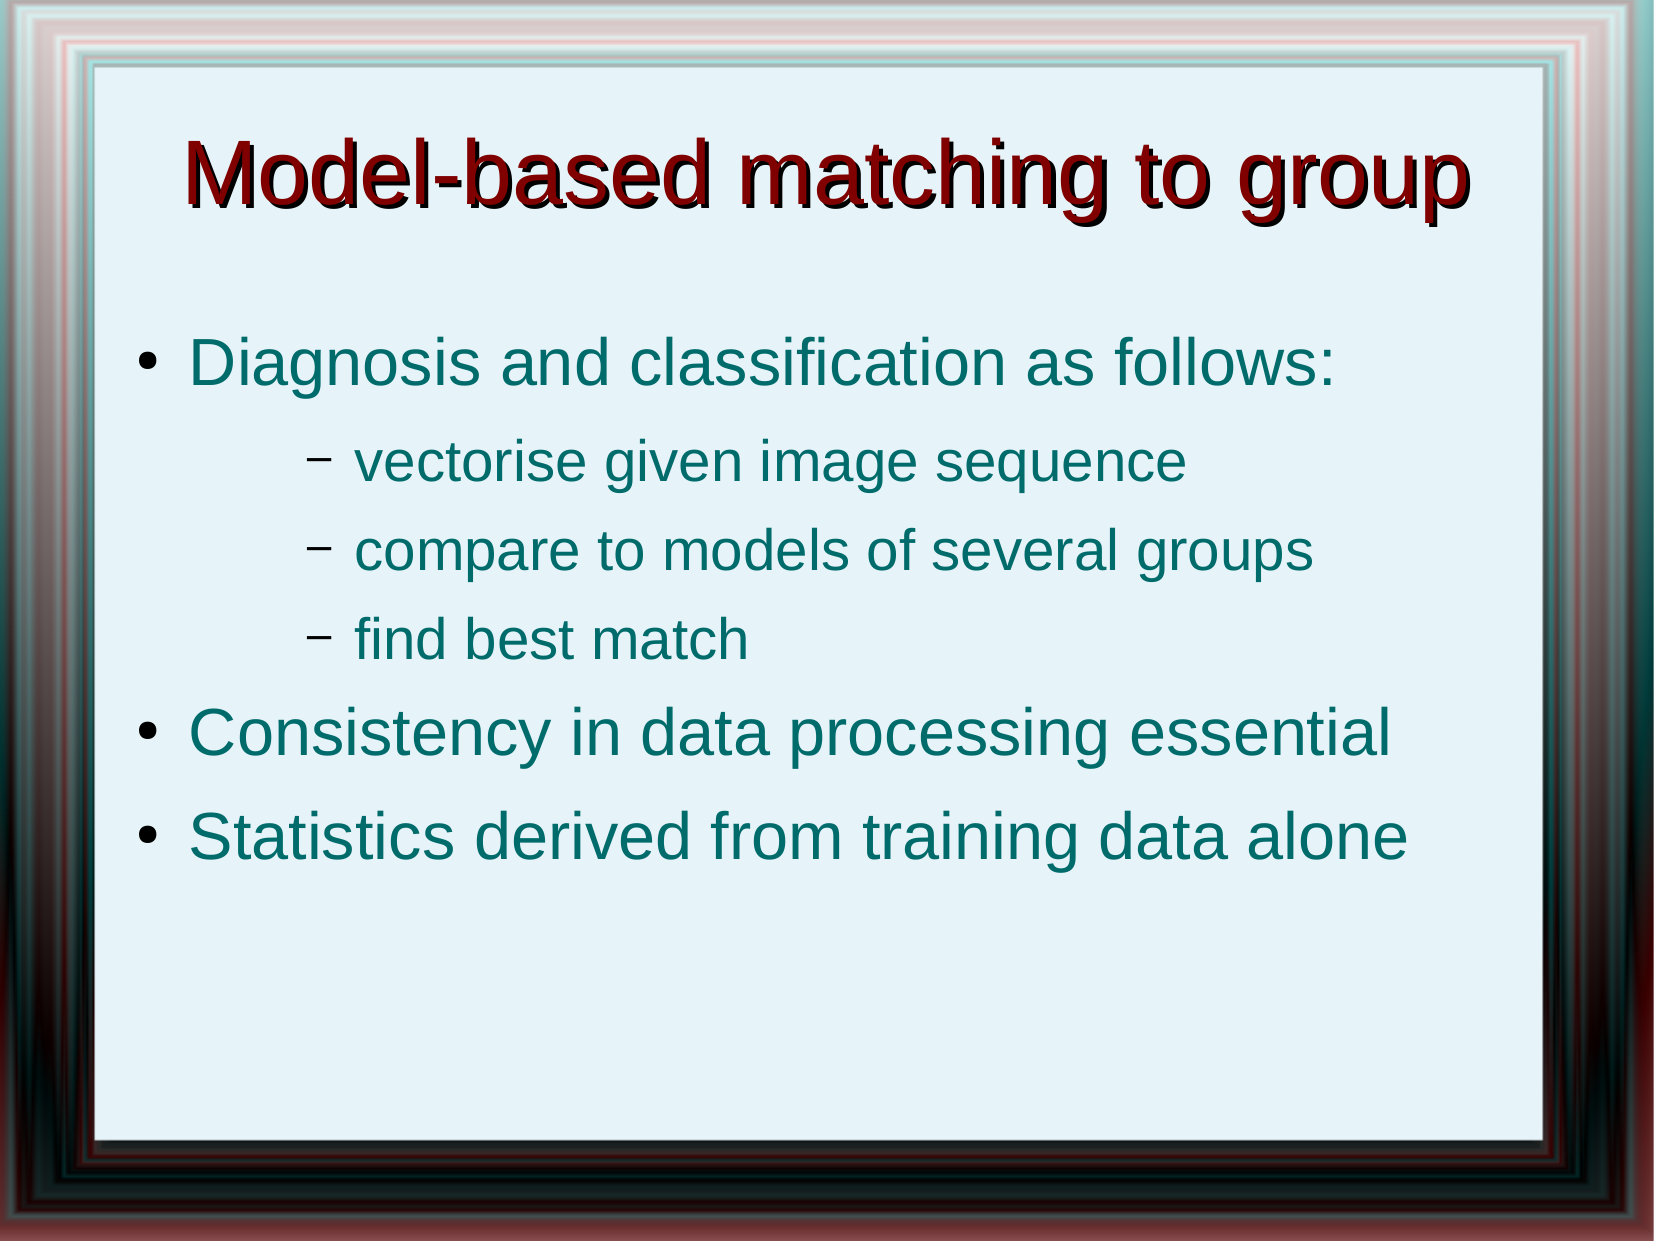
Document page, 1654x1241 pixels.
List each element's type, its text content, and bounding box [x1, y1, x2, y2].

title Model-based matching to group [118, 95, 1536, 250]
list Diagnosis and classification as follows: vectorise given image sequence compare to models of several groups find best match Consistency in data processing essential Statistics derived from training data alone [118, 324, 1506, 1129]
picture [0, 0, 1654, 1241]
